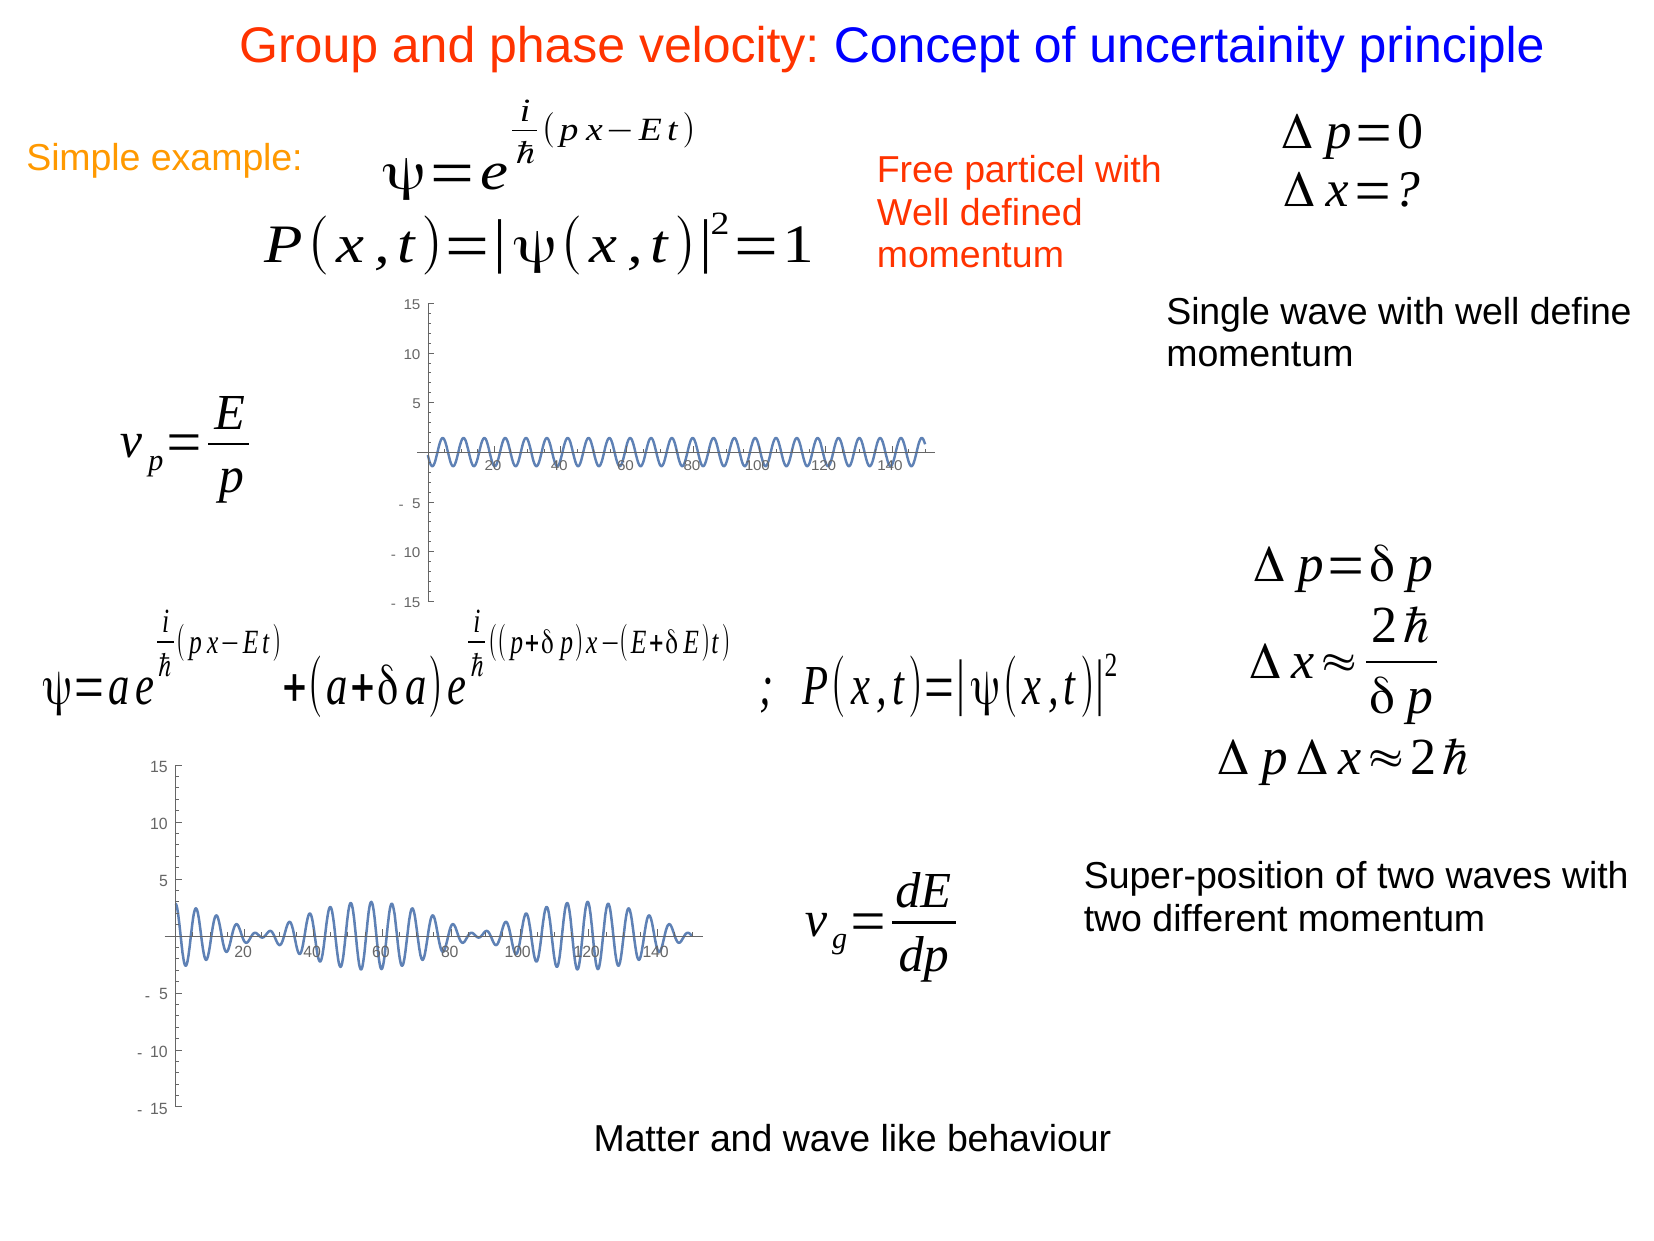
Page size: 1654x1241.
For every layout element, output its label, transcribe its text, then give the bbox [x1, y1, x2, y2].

text_box Free particel with Well defined momentum [862, 141, 1177, 287]
text_box Super-position of two waves with two different momentum [1068, 847, 1654, 950]
chart [253, 92, 821, 278]
chart [135, 755, 768, 1217]
chart [1274, 101, 1431, 219]
chart [112, 383, 258, 504]
chart [797, 862, 964, 982]
chart [1210, 534, 1477, 792]
text_box Matter and wave like behaviour [578, 1110, 1127, 1171]
text_box Single wave with well define momentum [1151, 283, 1647, 386]
text_box Simple example: [11, 129, 318, 189]
text_box Group and phase velocity: Concept of uncertainity principle [224, 9, 1560, 85]
chart [35, 295, 1123, 721]
